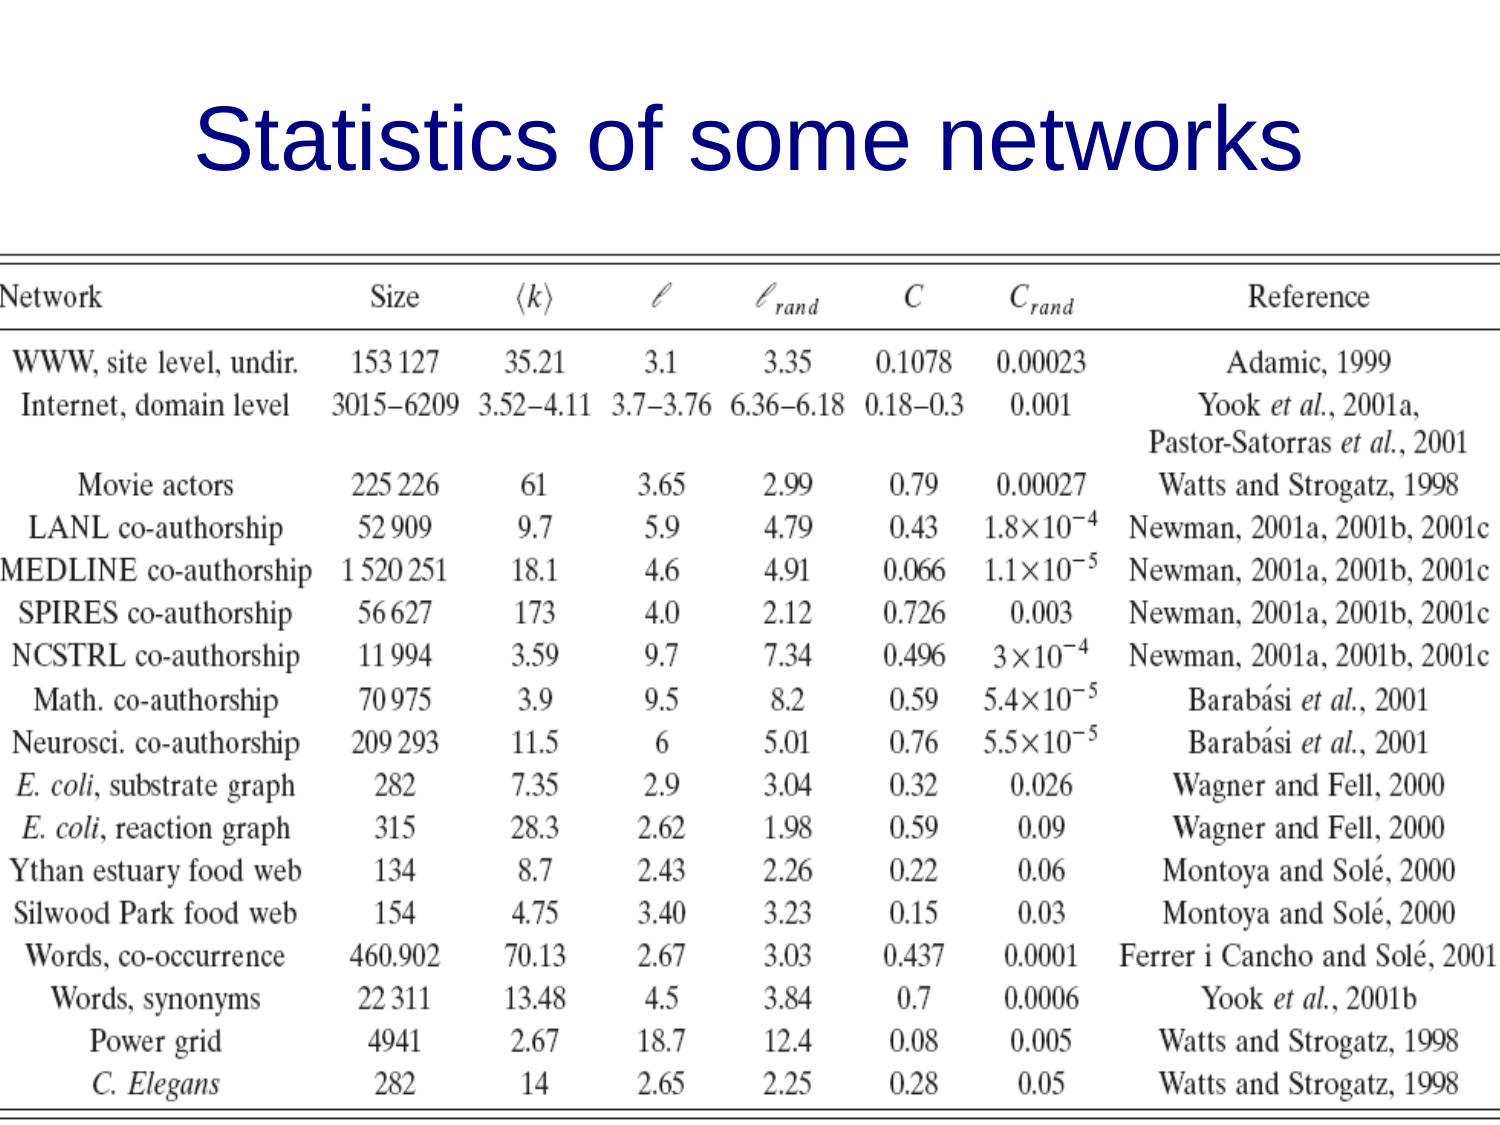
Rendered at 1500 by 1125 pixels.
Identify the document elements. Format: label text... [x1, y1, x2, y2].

picture [0, 249, 1500, 1125]
title Statistics of some networks [74, 44, 1425, 233]
